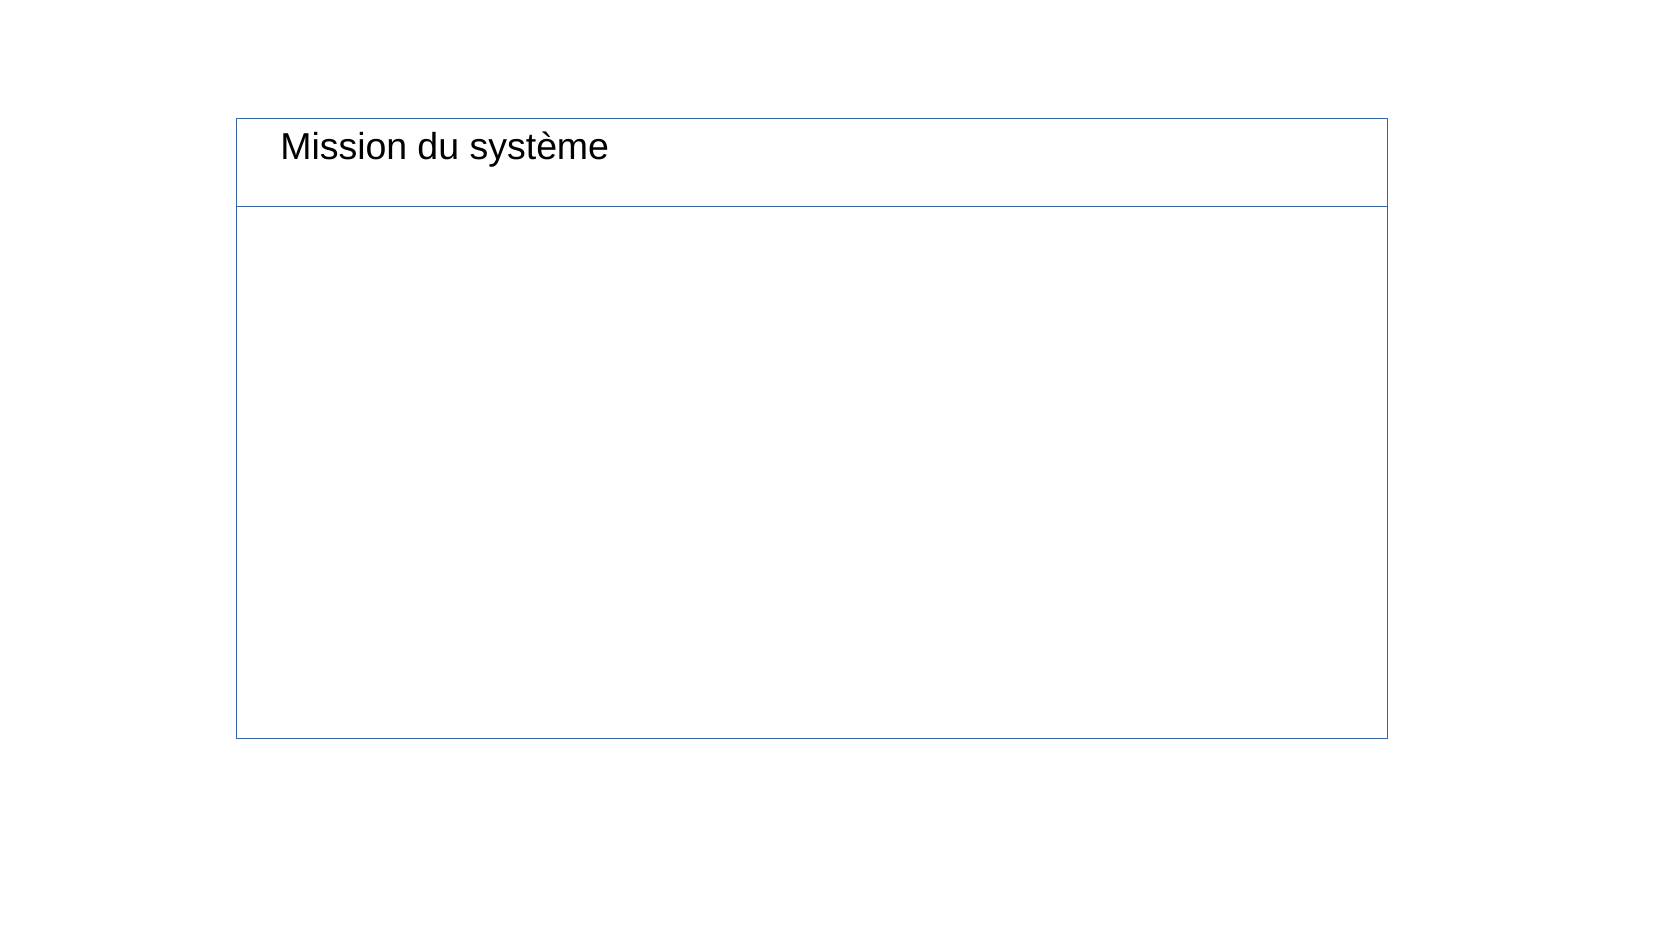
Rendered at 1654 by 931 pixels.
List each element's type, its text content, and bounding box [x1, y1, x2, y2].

text_box [236, 118, 1388, 739]
text_box Mission du système [265, 118, 1388, 175]
